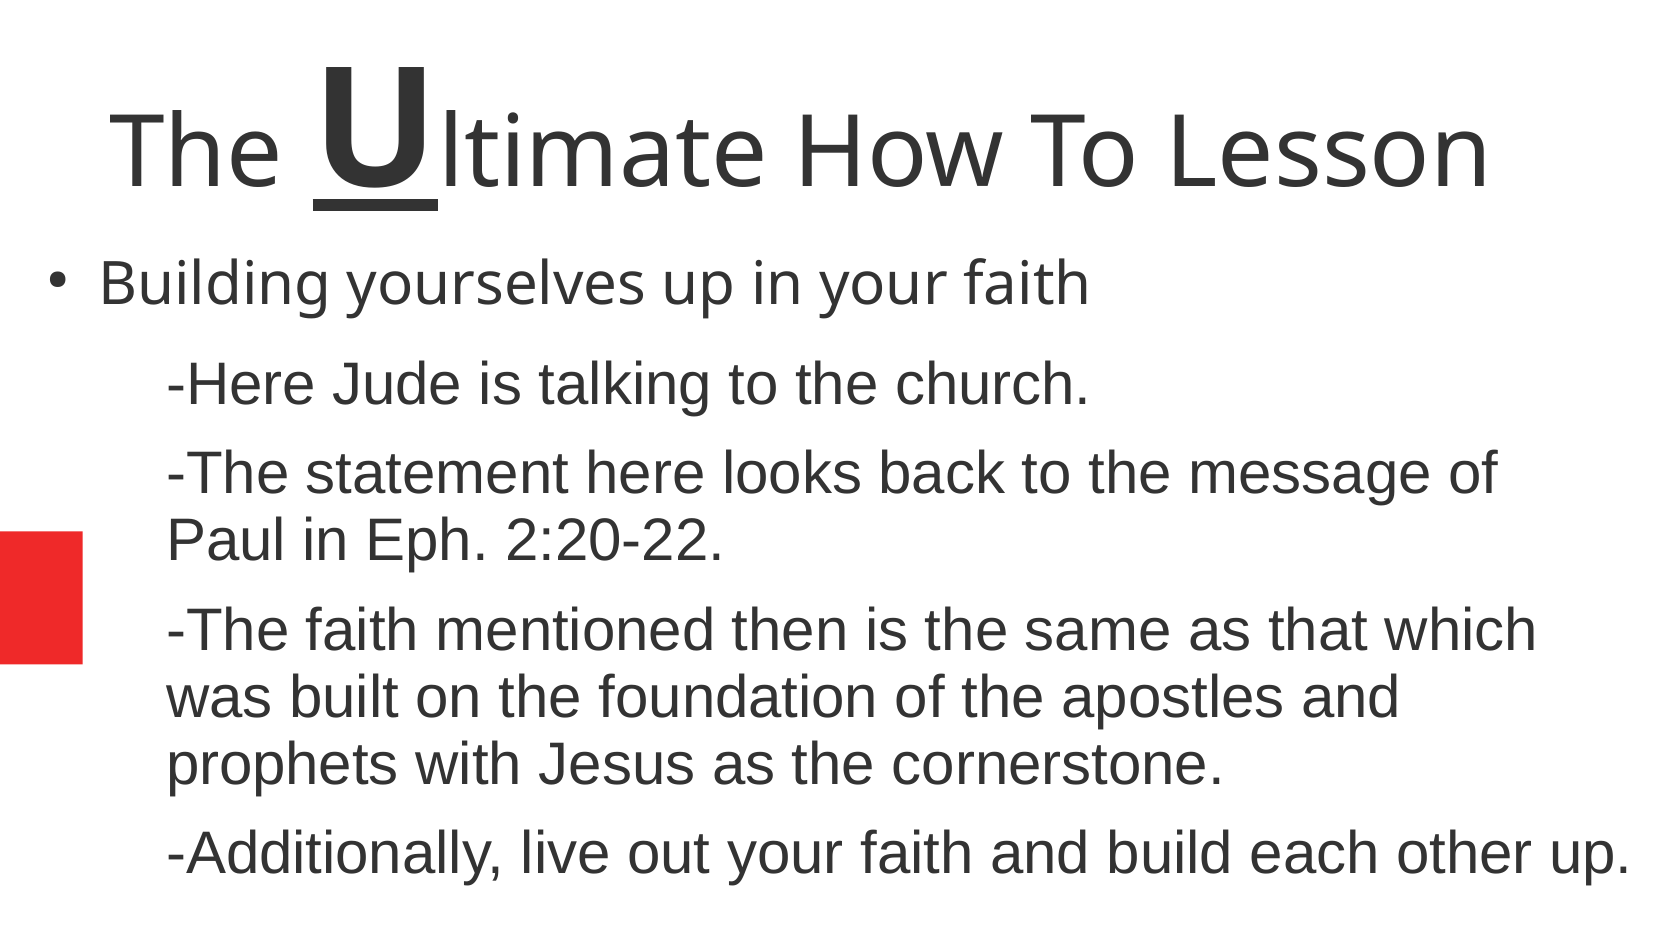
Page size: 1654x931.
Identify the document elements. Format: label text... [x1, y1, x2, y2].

list Building yourselves up in your faith -Here Jude is talking to the church. -The statement here looks back to the message of Paul in Eph. 2:20-22. -The faith mentioned then is the same as that which was built on the foundation of the apostles and prophets with Jesus as the cornerstone. -Additionally, live out your faith and build each other up. [30, 240, 1636, 901]
title The Ultimate How To Lesson [109, 3, 1516, 239]
